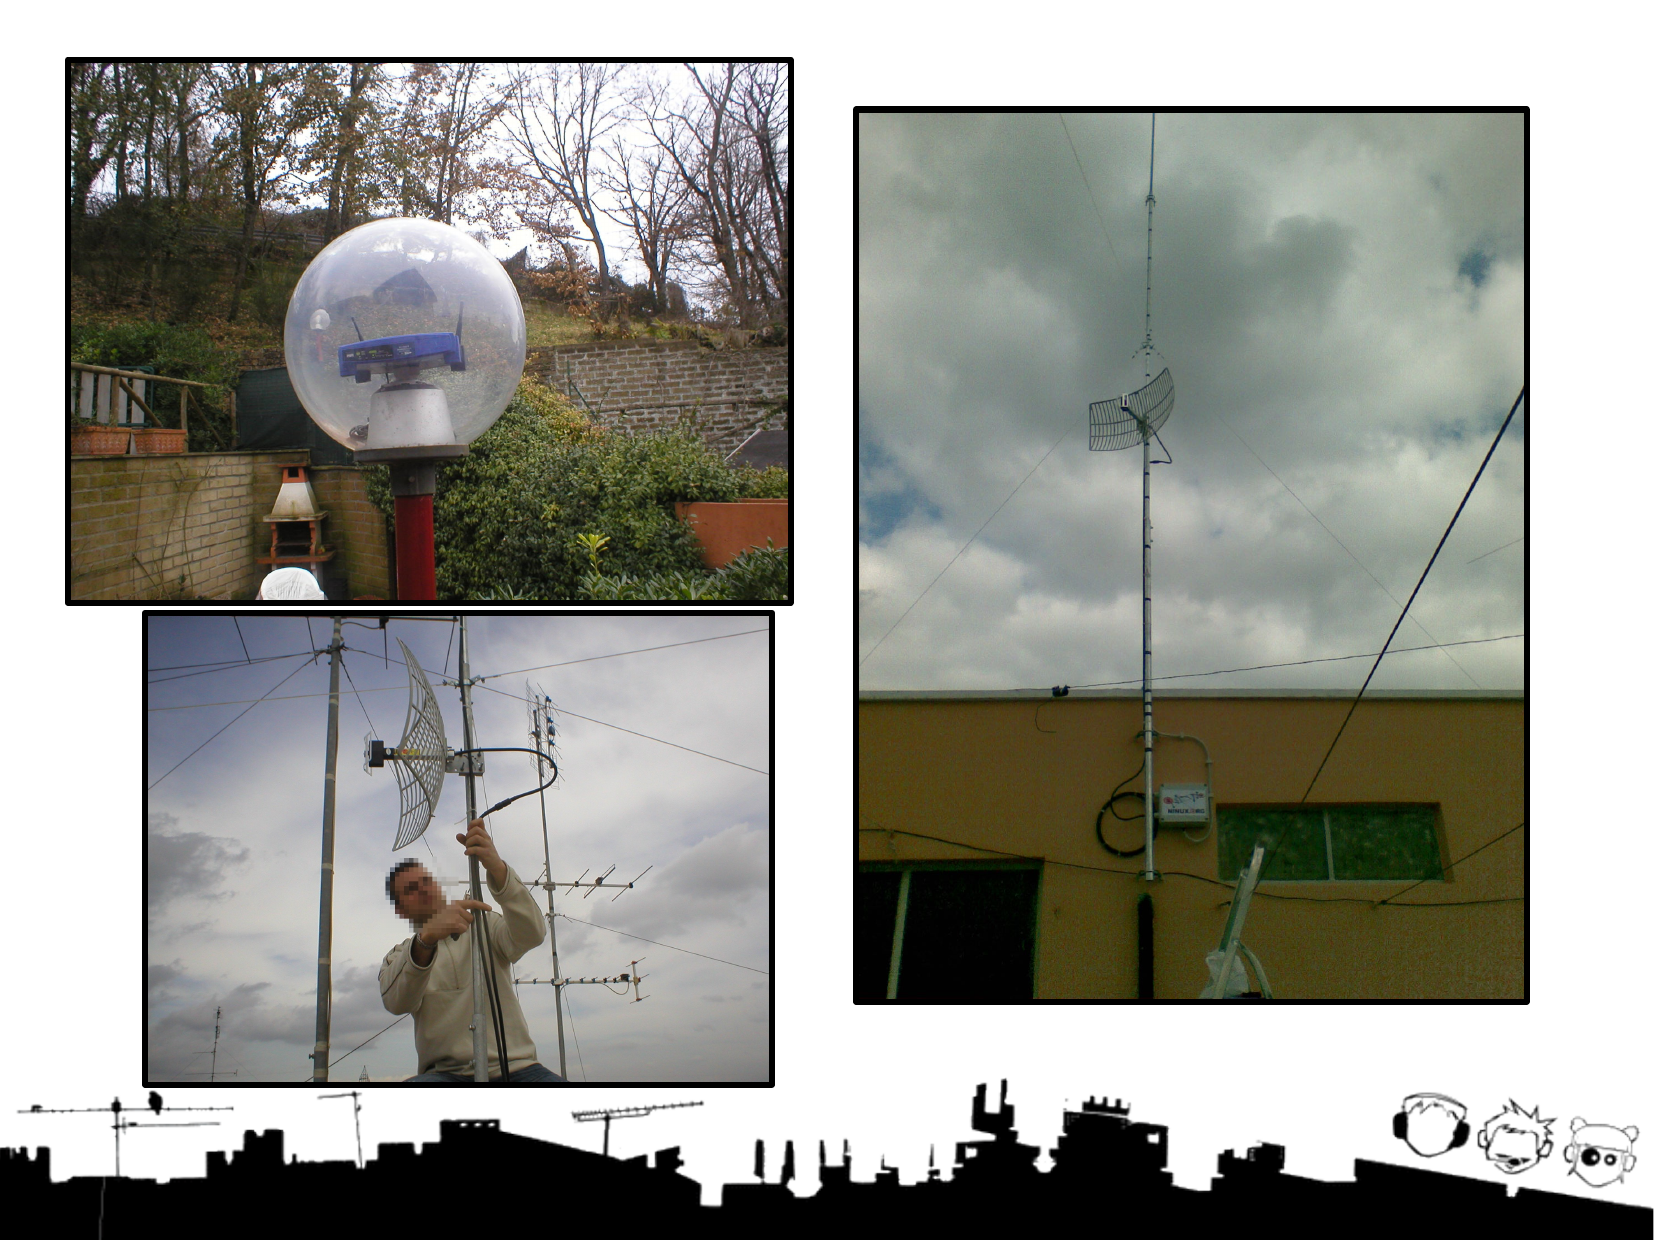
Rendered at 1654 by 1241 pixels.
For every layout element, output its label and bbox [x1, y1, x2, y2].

picture [70, 62, 788, 601]
picture [147, 615, 770, 1082]
picture [859, 112, 1524, 999]
picture [0, 1077, 1654, 1240]
